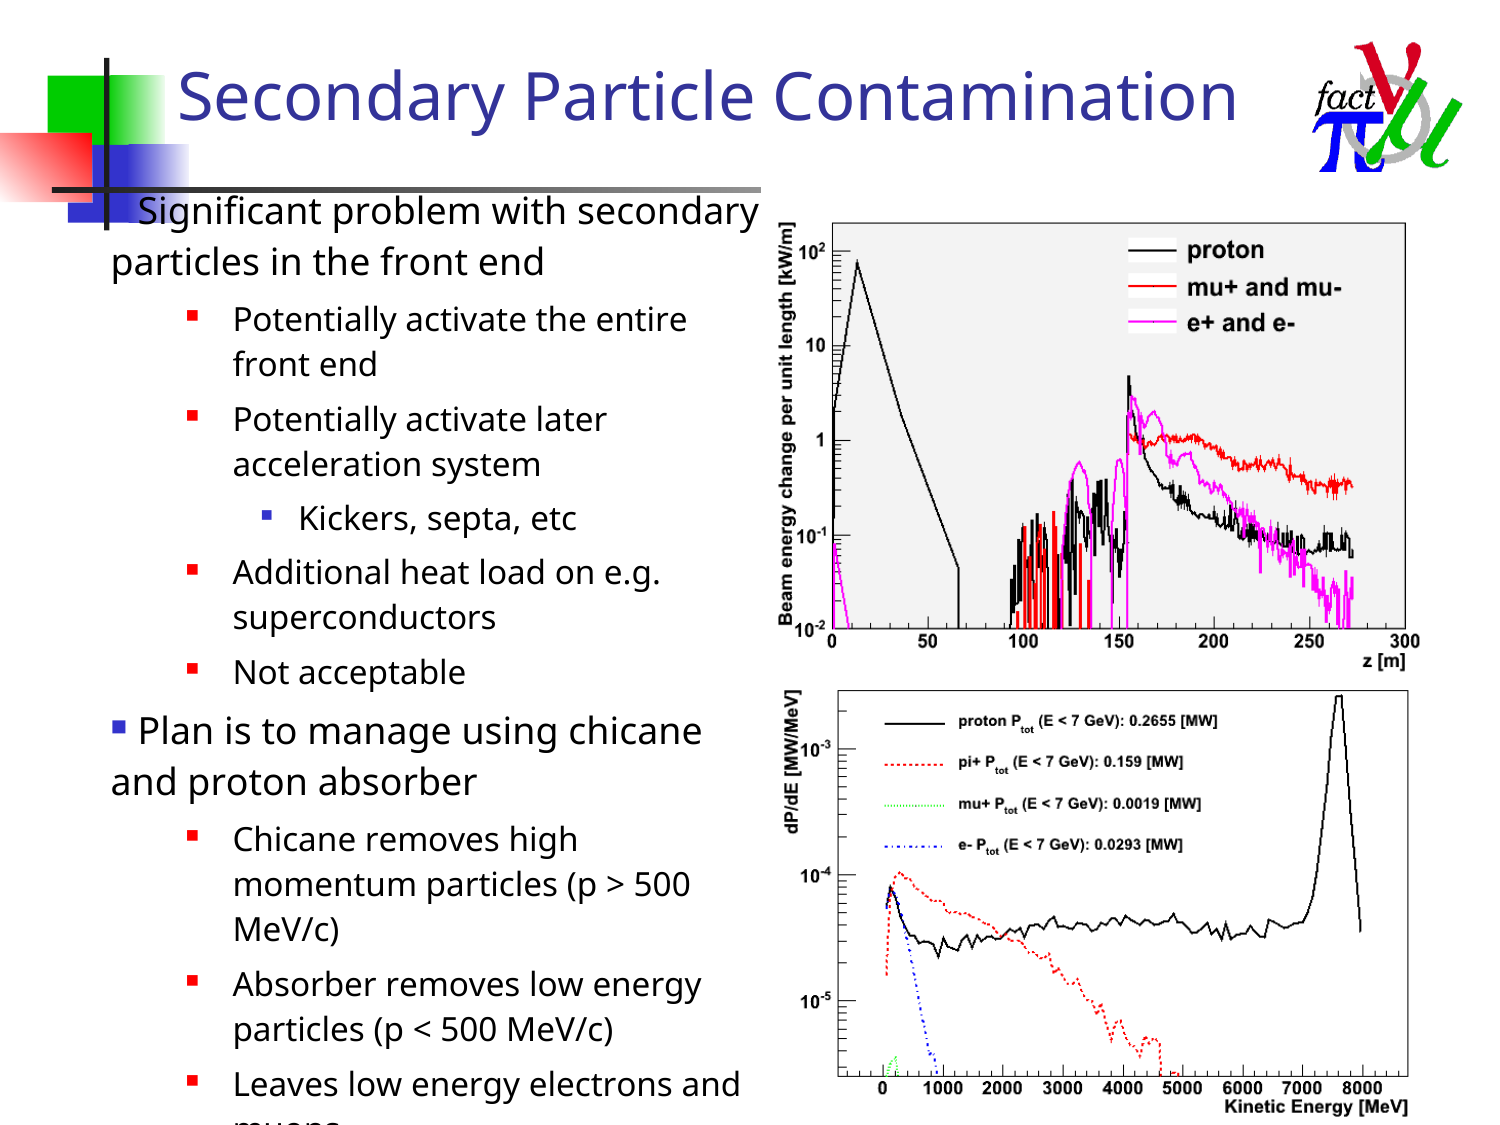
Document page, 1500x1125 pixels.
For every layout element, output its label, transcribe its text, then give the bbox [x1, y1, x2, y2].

title Secondary Particle Contamination [162, 0, 1441, 148]
picture [761, 41, 1479, 1125]
list Significant problem with secondary particles in the front end Potentially activate the entire front end Potentially activate later acceleration system Kickers, septa, etc Additional heat load on e.g. superconductors Not acceptable Plan is to manage using chicane and proton absorber Chicane removes high momentum particles (p > 500 MeV/c) Absorber removes low energy particles (p < 500 MeV/c) Leaves low energy electrons and muons [110, 184, 767, 1064]
